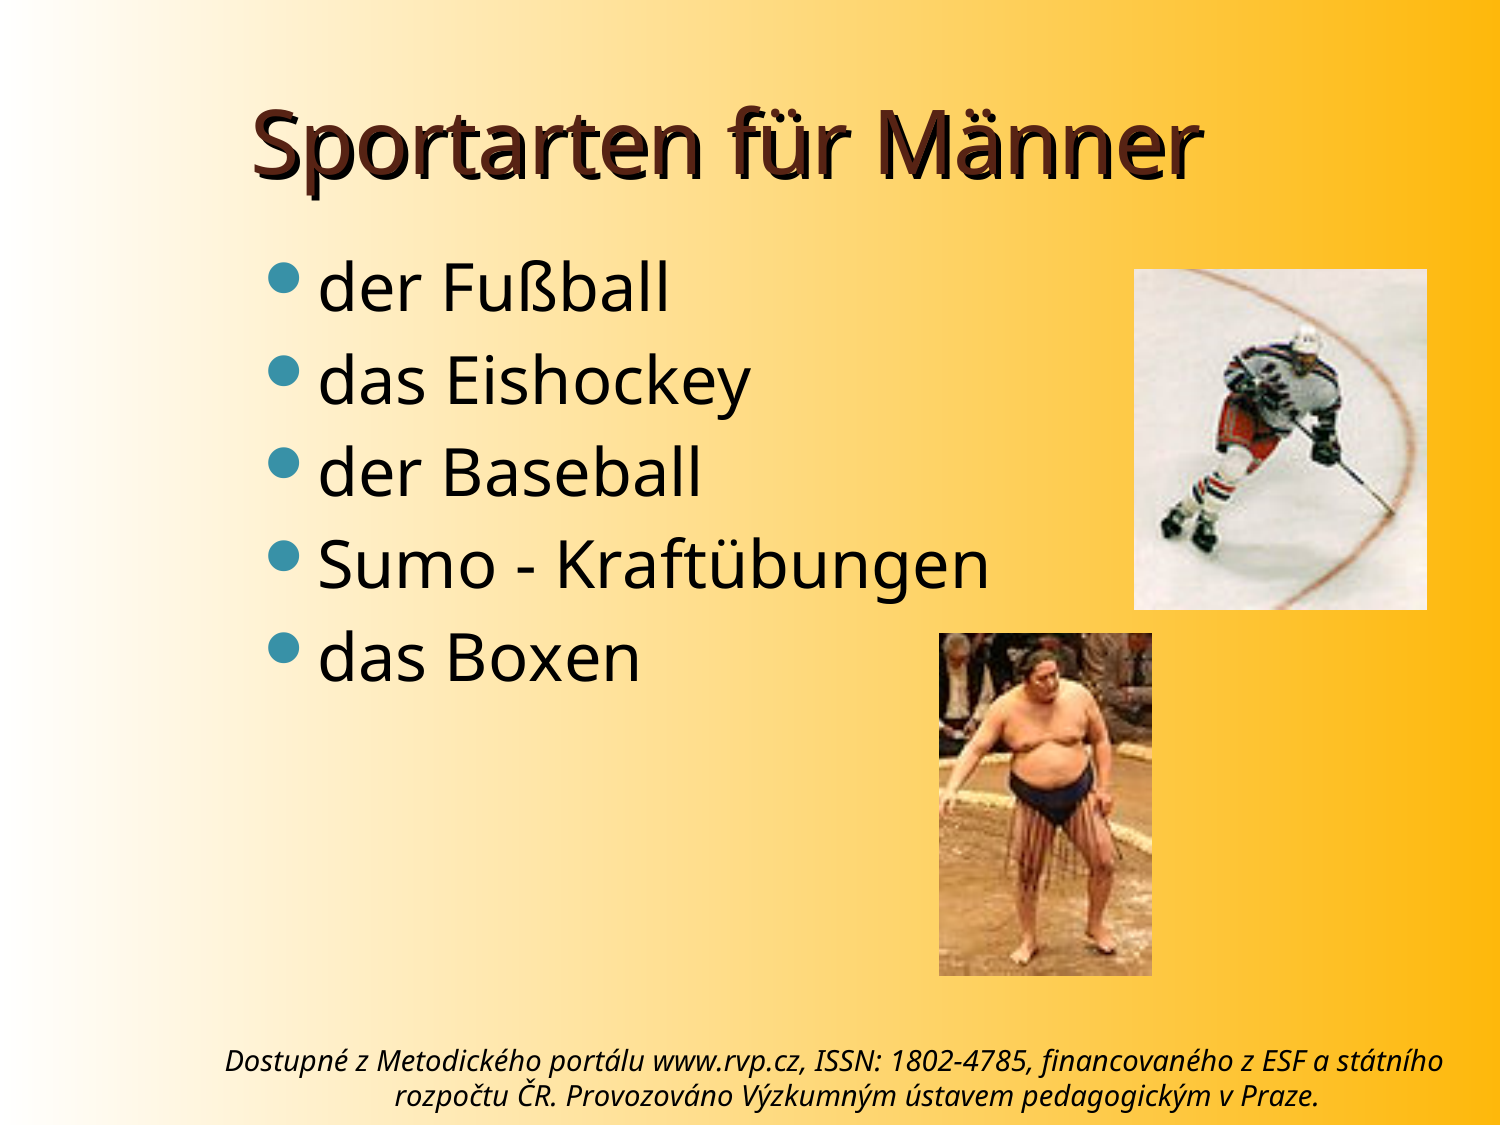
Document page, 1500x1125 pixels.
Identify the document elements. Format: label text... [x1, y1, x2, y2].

picture [1134, 269, 1427, 610]
title Sportarten für Männer [235, 45, 1466, 233]
text_box Dostupné z Metodického portálu www.rvp.cz, ISSN: 1802-4785, financovaného z ESF a státního rozpočtu ČR. Provozováno Výzkumným ústavem pedagogickým v Praze. [194, 1034, 1462, 1099]
list der Fußball das Eishockey der Baseball Sumo - Kraftübungen das Boxen [235, 237, 1466, 752]
picture [939, 633, 1152, 976]
